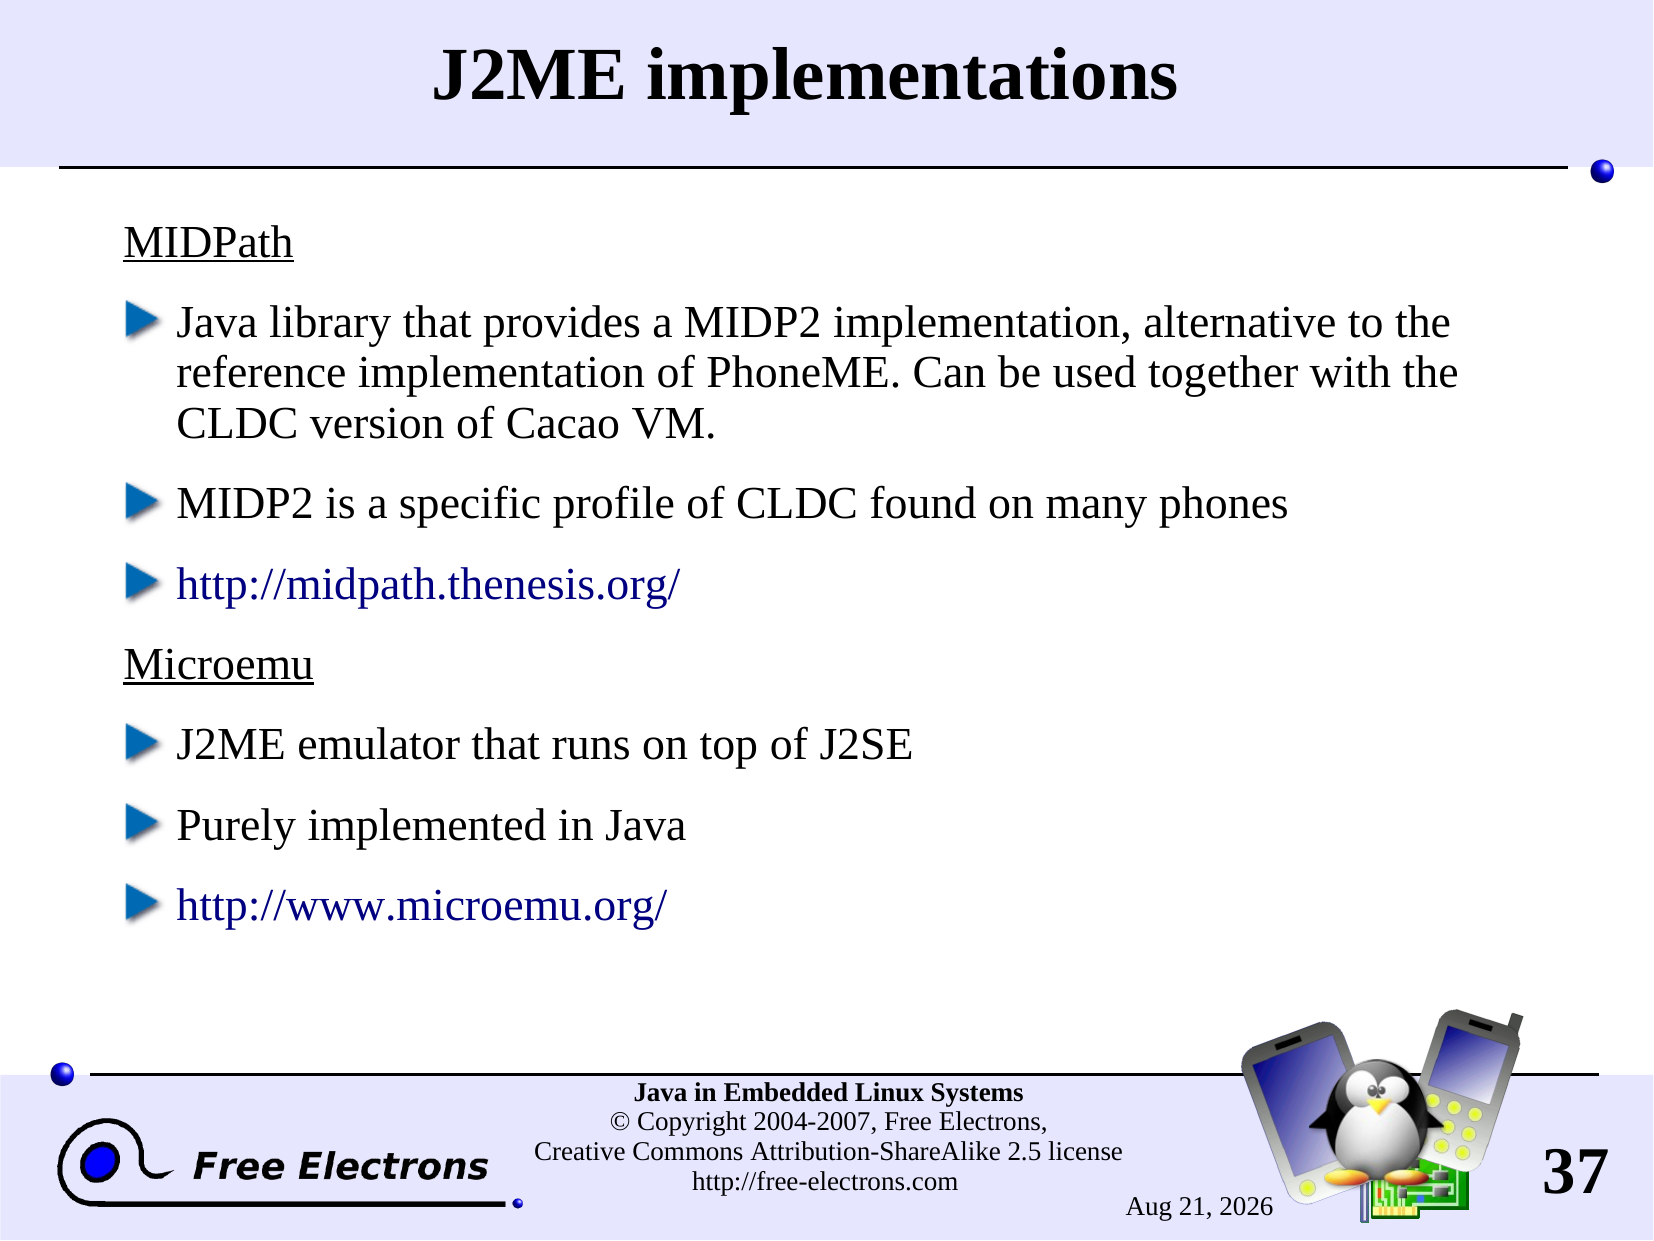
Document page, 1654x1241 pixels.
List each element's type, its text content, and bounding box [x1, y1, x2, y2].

picture [50, 1107, 527, 1216]
picture [1231, 1007, 1538, 1241]
list MIDPath Java library that provides a MIDP2 implementation, alternative to the reference implementation of PhoneME. Can be used together with the CLDC version of Cacao VM. MIDP2 is a specific profile of CLDC found on many phones http://midpath.thenesis.org/ Microemu J2ME emulator that runs on top of J2SE Purely implemented in Java http://www.microemu.org/ [105, 216, 1518, 1066]
title J2ME implementations [60, 25, 1551, 124]
